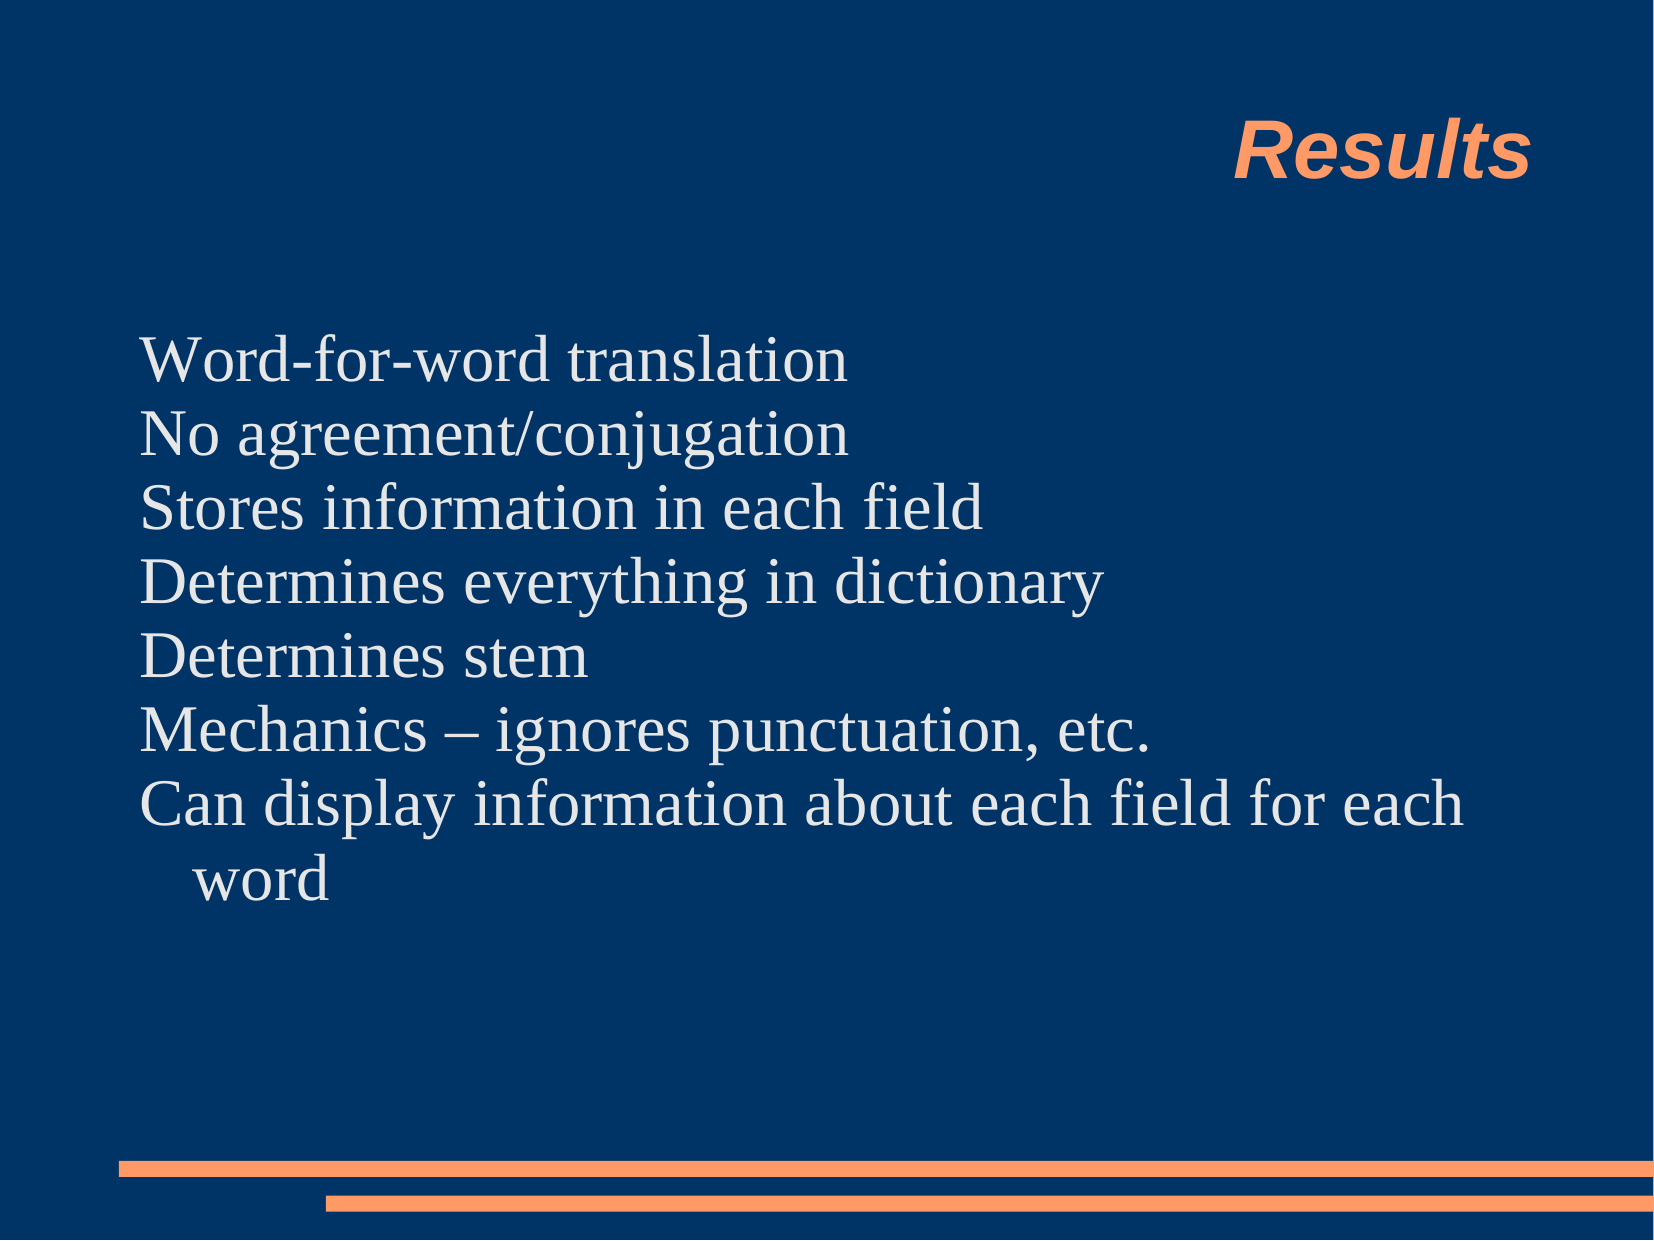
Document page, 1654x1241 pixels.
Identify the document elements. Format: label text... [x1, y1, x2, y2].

title Results [121, 46, 1534, 254]
list Word-for-word translation No agreement/conjugation Stores information in each field Determines everything in dictionary Determines stem Mechanics – ignores punctuation, etc. Can display information about each field for each word [121, 322, 1561, 1133]
